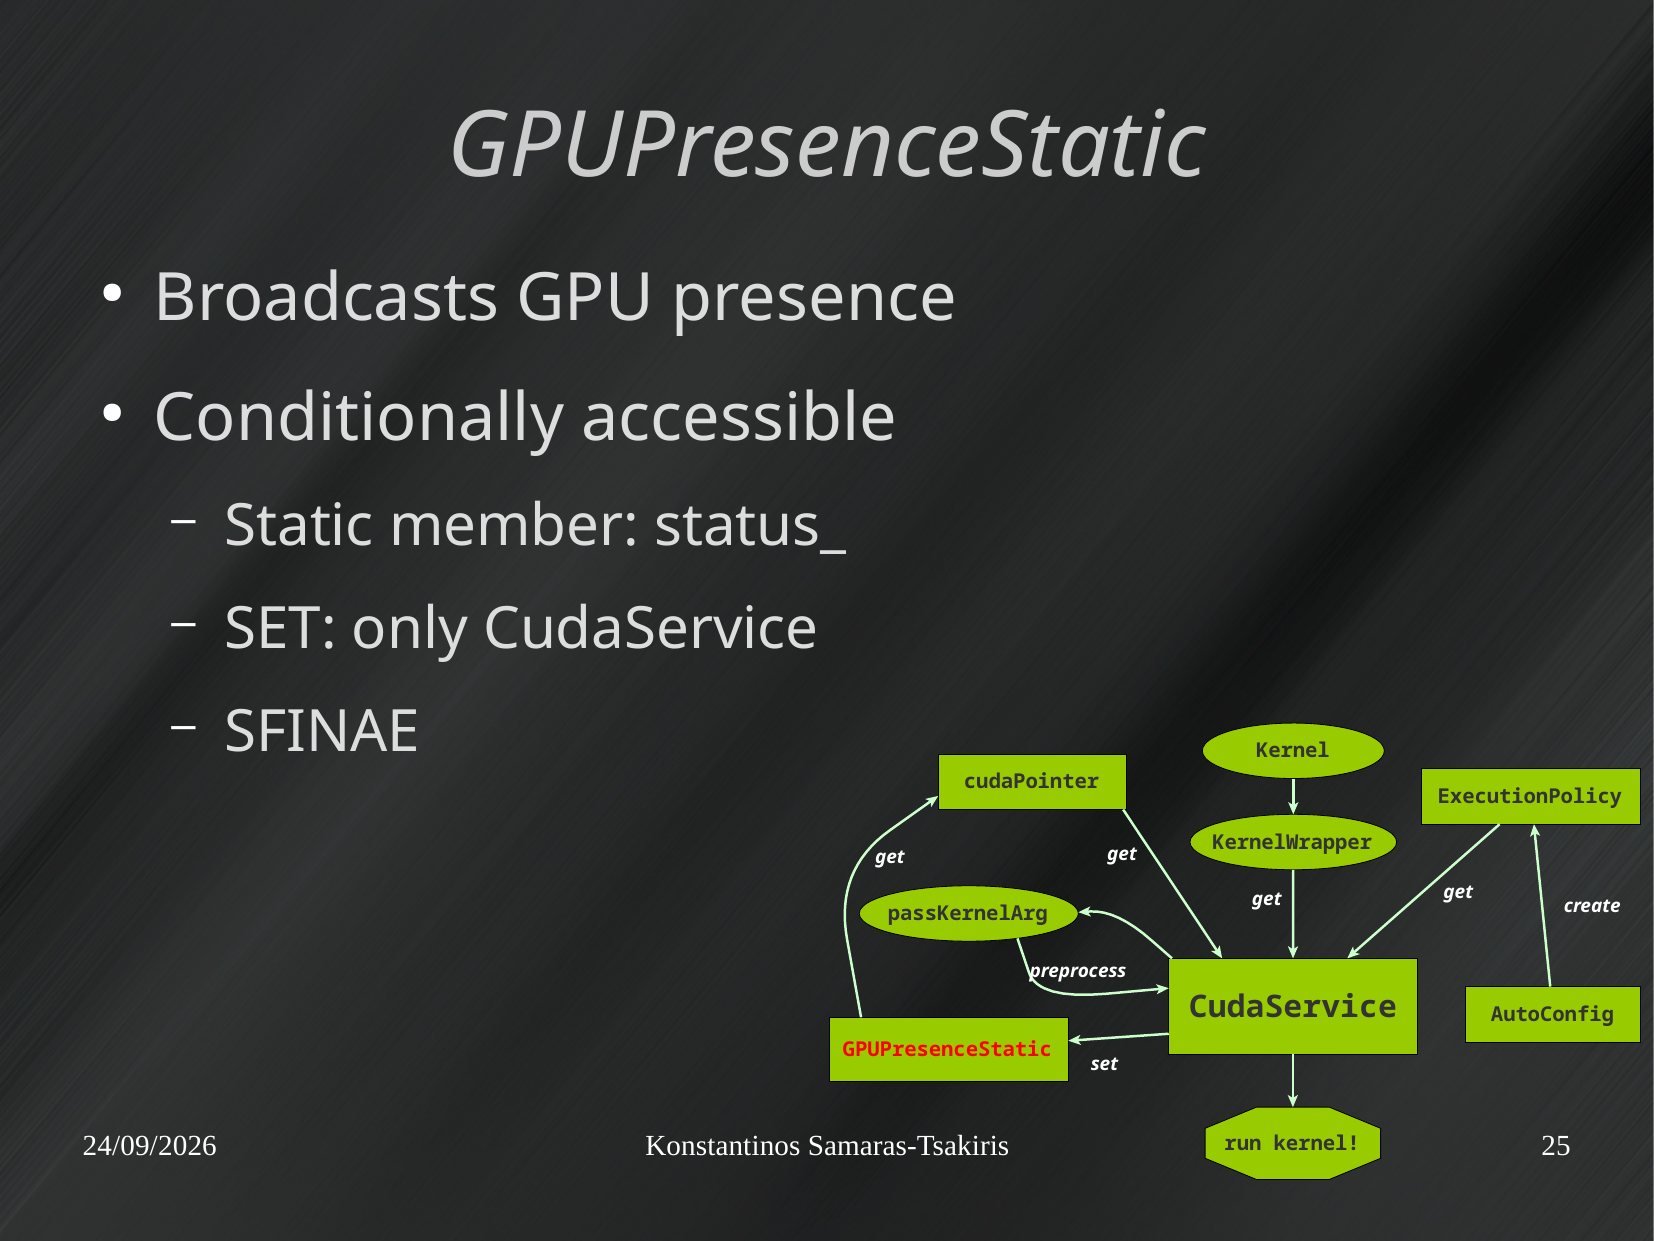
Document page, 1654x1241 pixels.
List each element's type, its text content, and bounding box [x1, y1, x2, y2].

list Broadcasts GPU presence Conditionally accessible Static member: status_ SET: only CudaService SFINAE [82, 248, 1571, 856]
title GPUPresenceStatic [82, 37, 1571, 245]
picture [0, 0, 1654, 1241]
